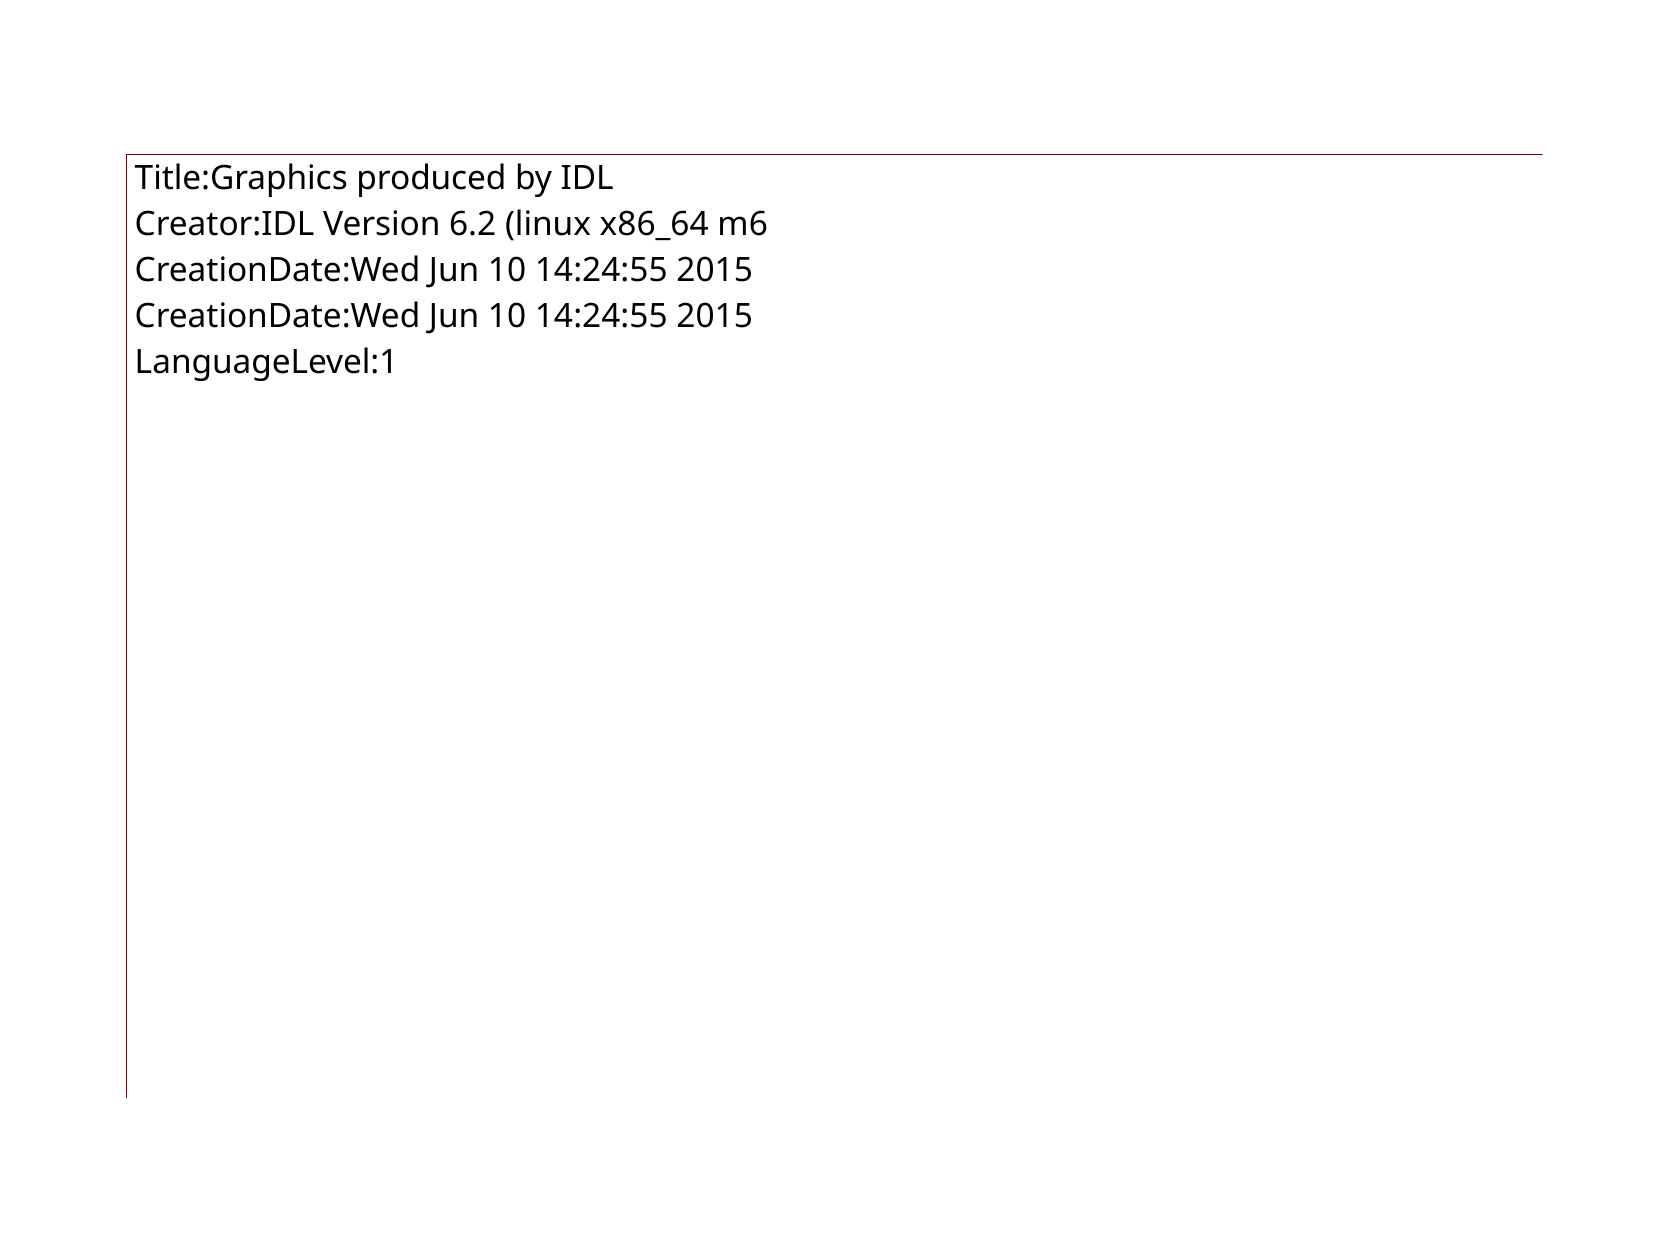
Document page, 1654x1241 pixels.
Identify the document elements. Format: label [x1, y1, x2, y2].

picture [123, 152, 1543, 1098]
